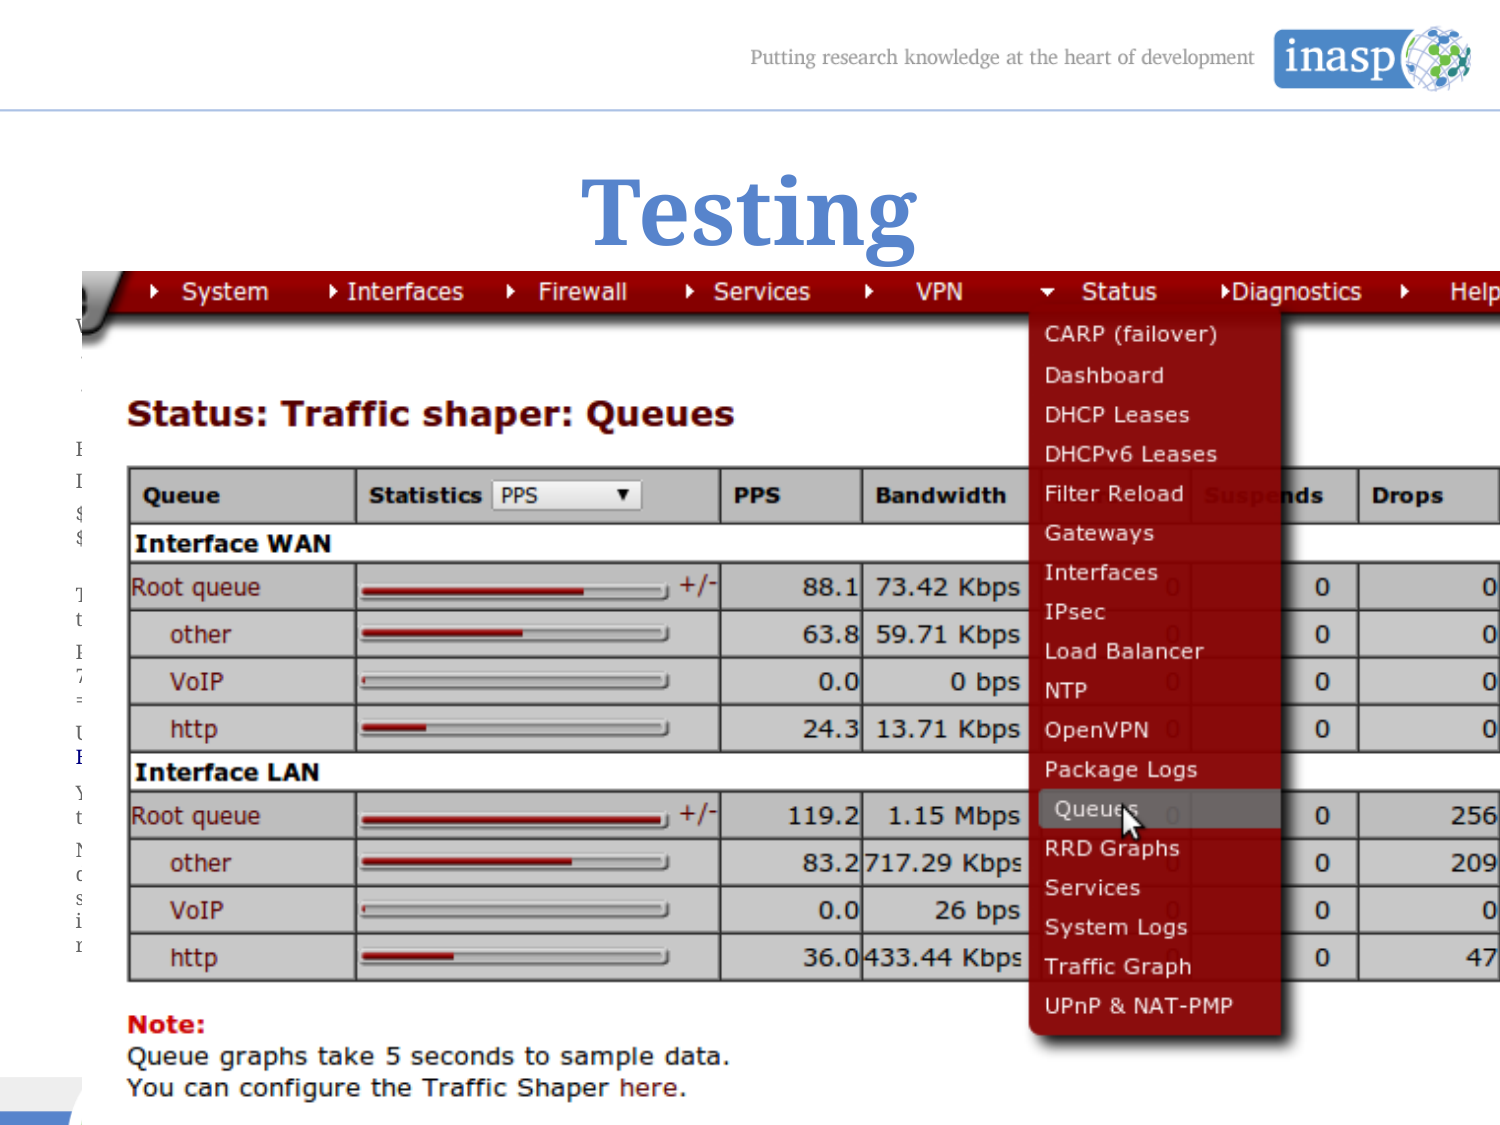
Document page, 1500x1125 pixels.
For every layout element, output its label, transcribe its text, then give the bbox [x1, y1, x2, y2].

title Testing [75, 129, 1426, 313]
picture [0, 0, 1500, 1125]
